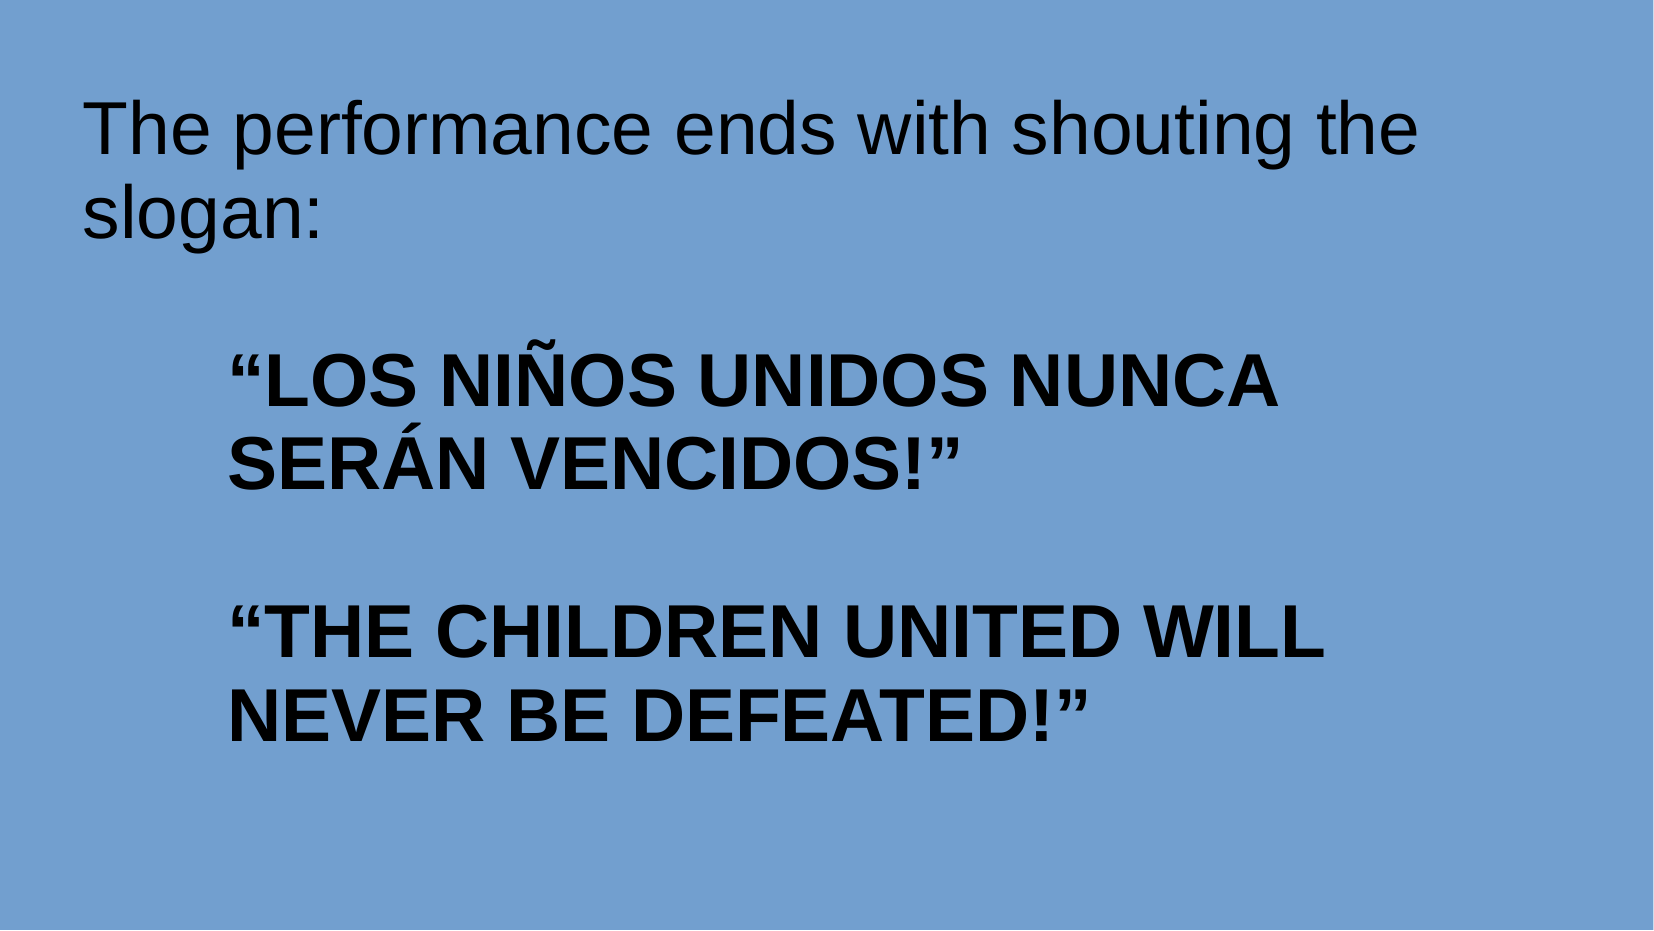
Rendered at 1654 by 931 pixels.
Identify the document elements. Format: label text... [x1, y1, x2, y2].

text_box “LOS NIÑOS UNIDOS NUNCA SERÁN VENCIDOS!” “THE CHILDREN UNITED WILL NEVER BE DEFEATED!” [212, 330, 1430, 839]
list The performance ends with shouting the slogan: [82, 86, 1571, 296]
